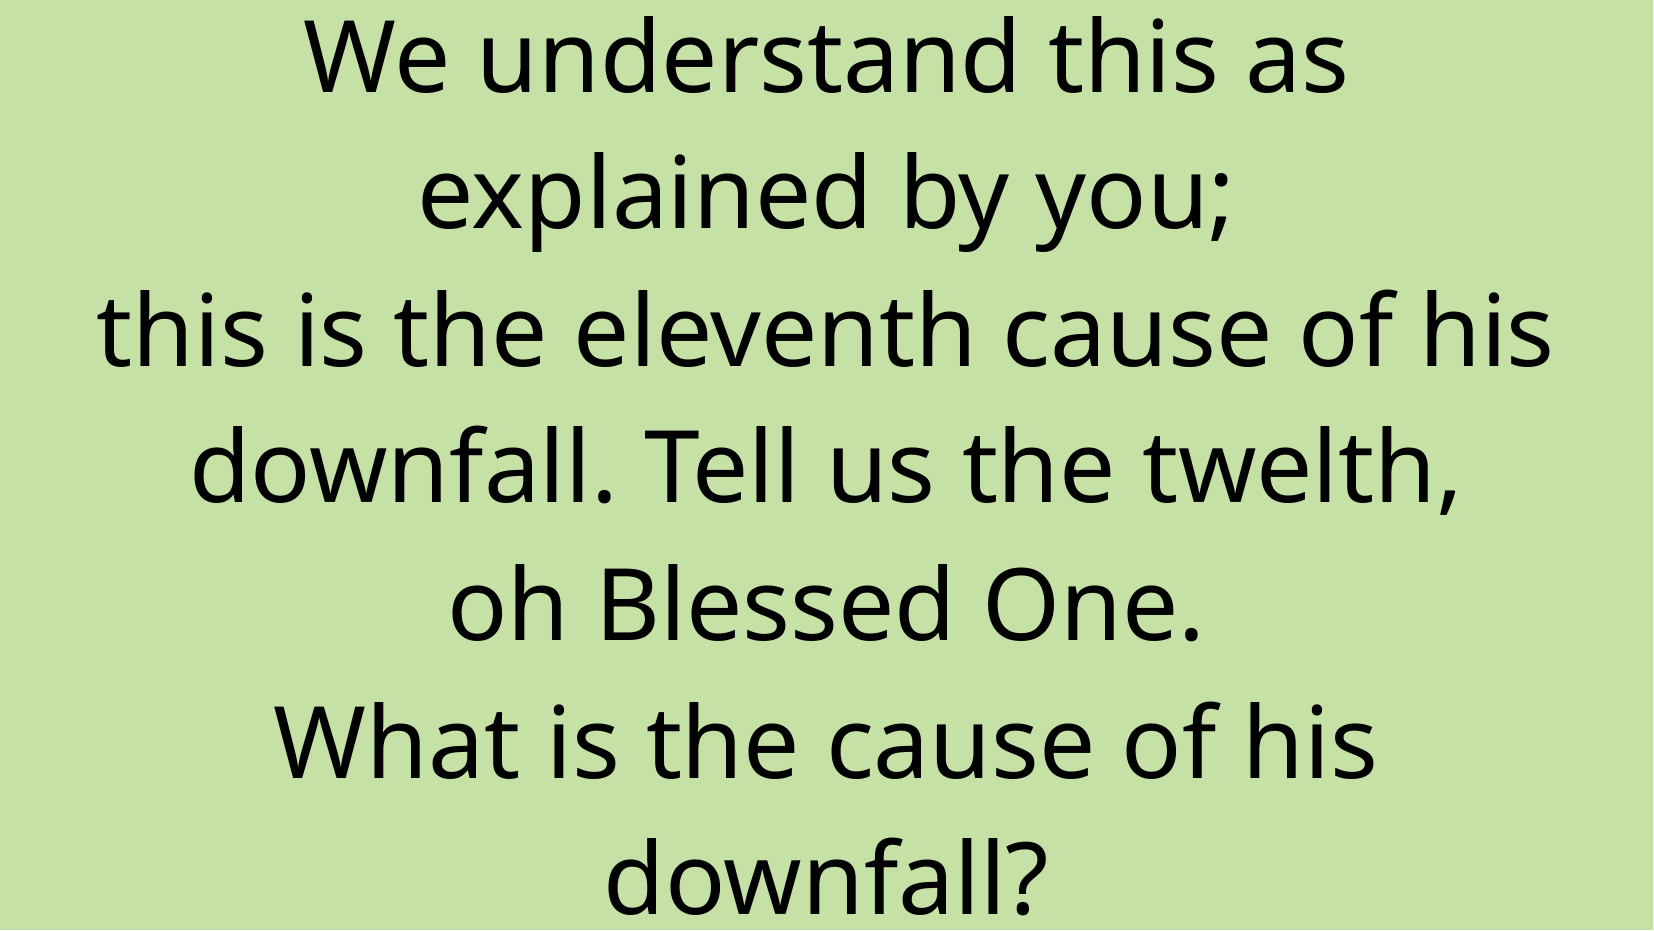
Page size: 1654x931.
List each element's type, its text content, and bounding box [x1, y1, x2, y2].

subtitle We understand this as explained by you; this is the eleventh cause of his downfall. Tell us the twelth, oh Blessed One. What is the cause of his downfall? [82, 0, 1571, 931]
